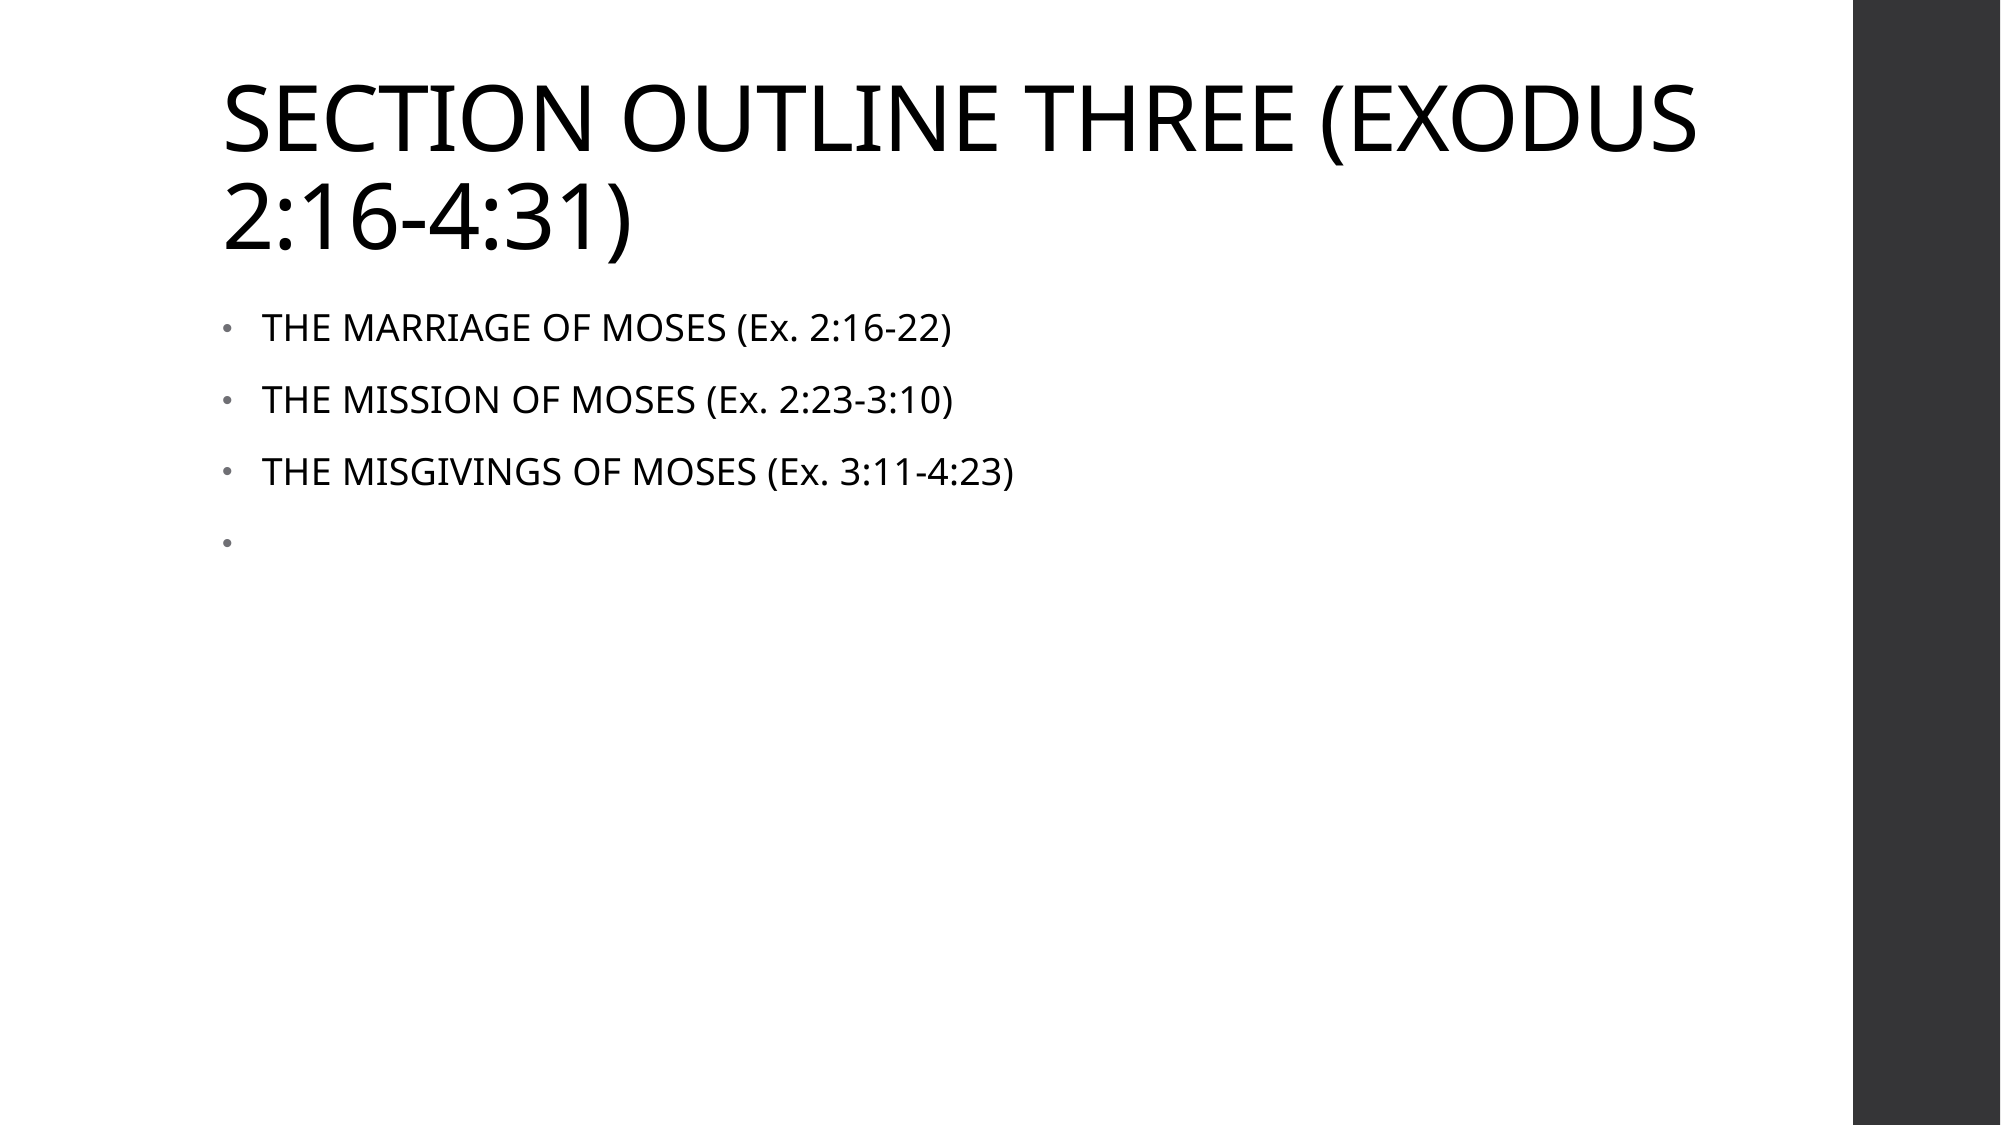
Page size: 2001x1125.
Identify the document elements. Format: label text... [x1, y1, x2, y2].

list THE MARRIAGE OF MOSES (Ex. 2:16-22) THE MISSION OF MOSES (Ex. 2:23-3:10) THE MISGIVINGS OF MOSES (Ex. 3:11-4:23) [206, 299, 1617, 1014]
title SECTION OUTLINE THREE (EXODUS 2:16-4:31) [206, 60, 1797, 278]
